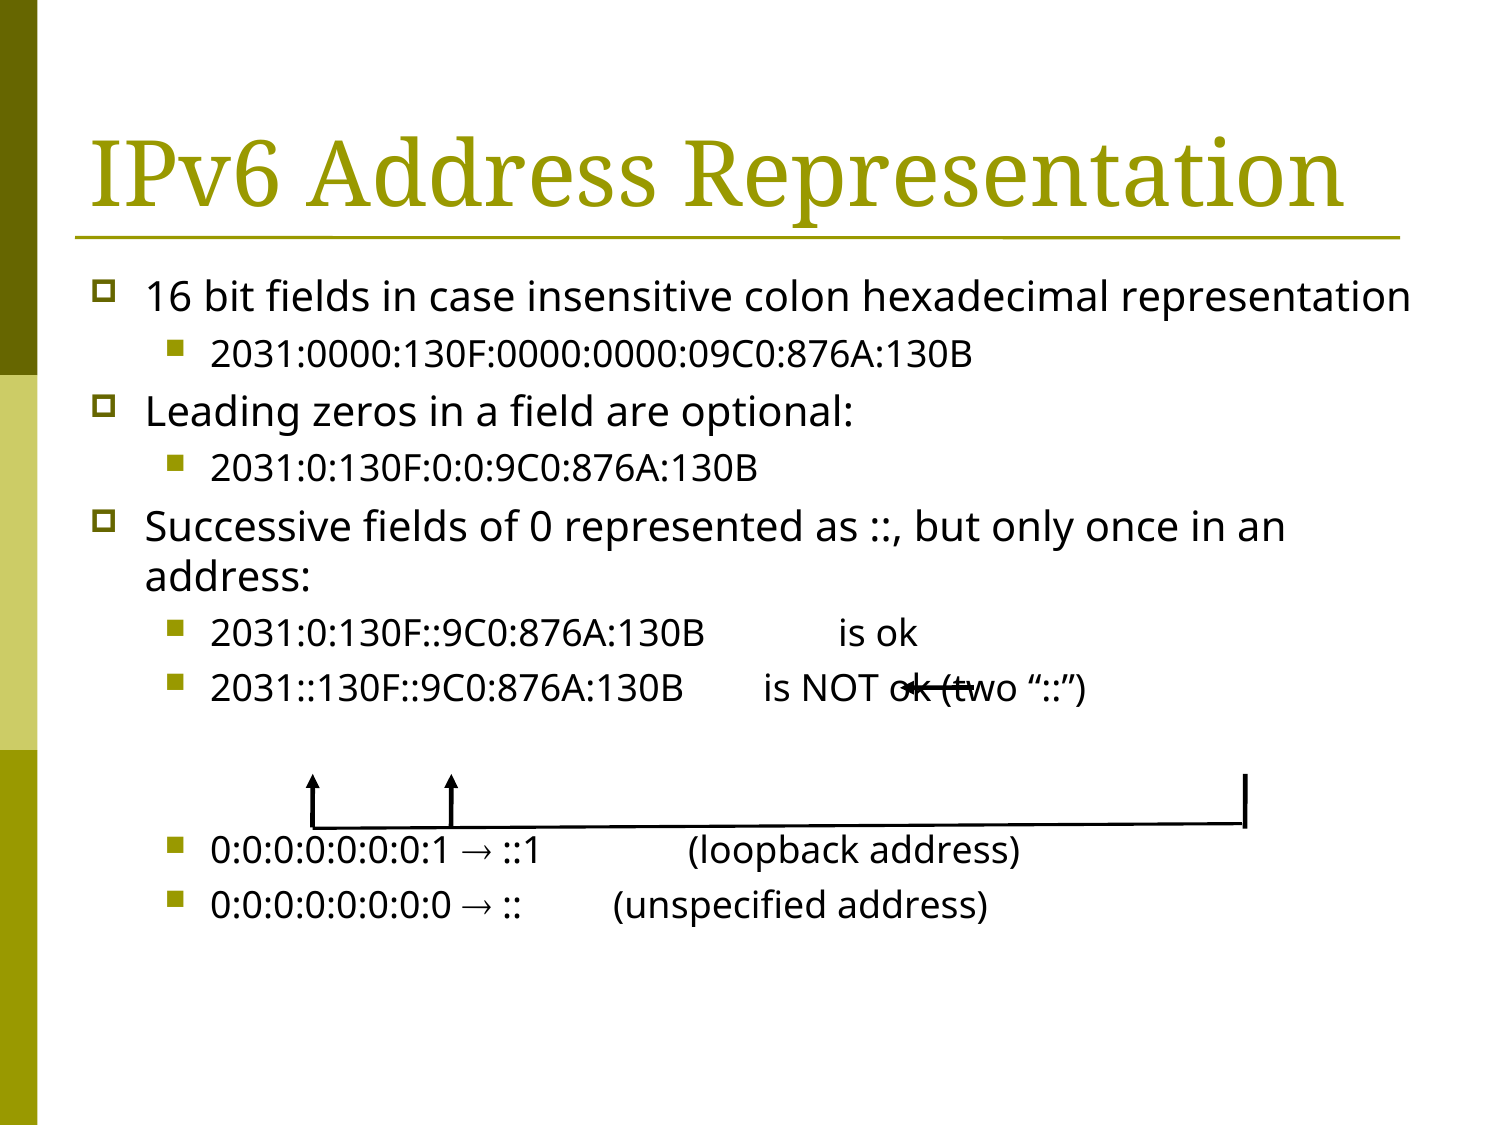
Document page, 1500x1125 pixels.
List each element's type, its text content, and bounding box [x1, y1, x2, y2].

title IPv6 Address Representation [75, 0, 1426, 233]
list 16 bit fields in case insensitive colon hexadecimal representation 2031:0000:130F:0000:0000:09C0:876A:130B Leading zeros in a field are optional: 2031:0:130F:0:0:9C0:876A:130B Successive fields of 0 represented as ::, but only once in an address: 2031:0:130F::9C0:876A:130B is ok 2031::130F::9C0:876A:130B is NOT ok (two “::”) 0:0:0:0:0:0:0:1  ::1 (loopback address) 0:0:0:0:0:0:0:0  :: (unspecified address) [74, 262, 1463, 1006]
